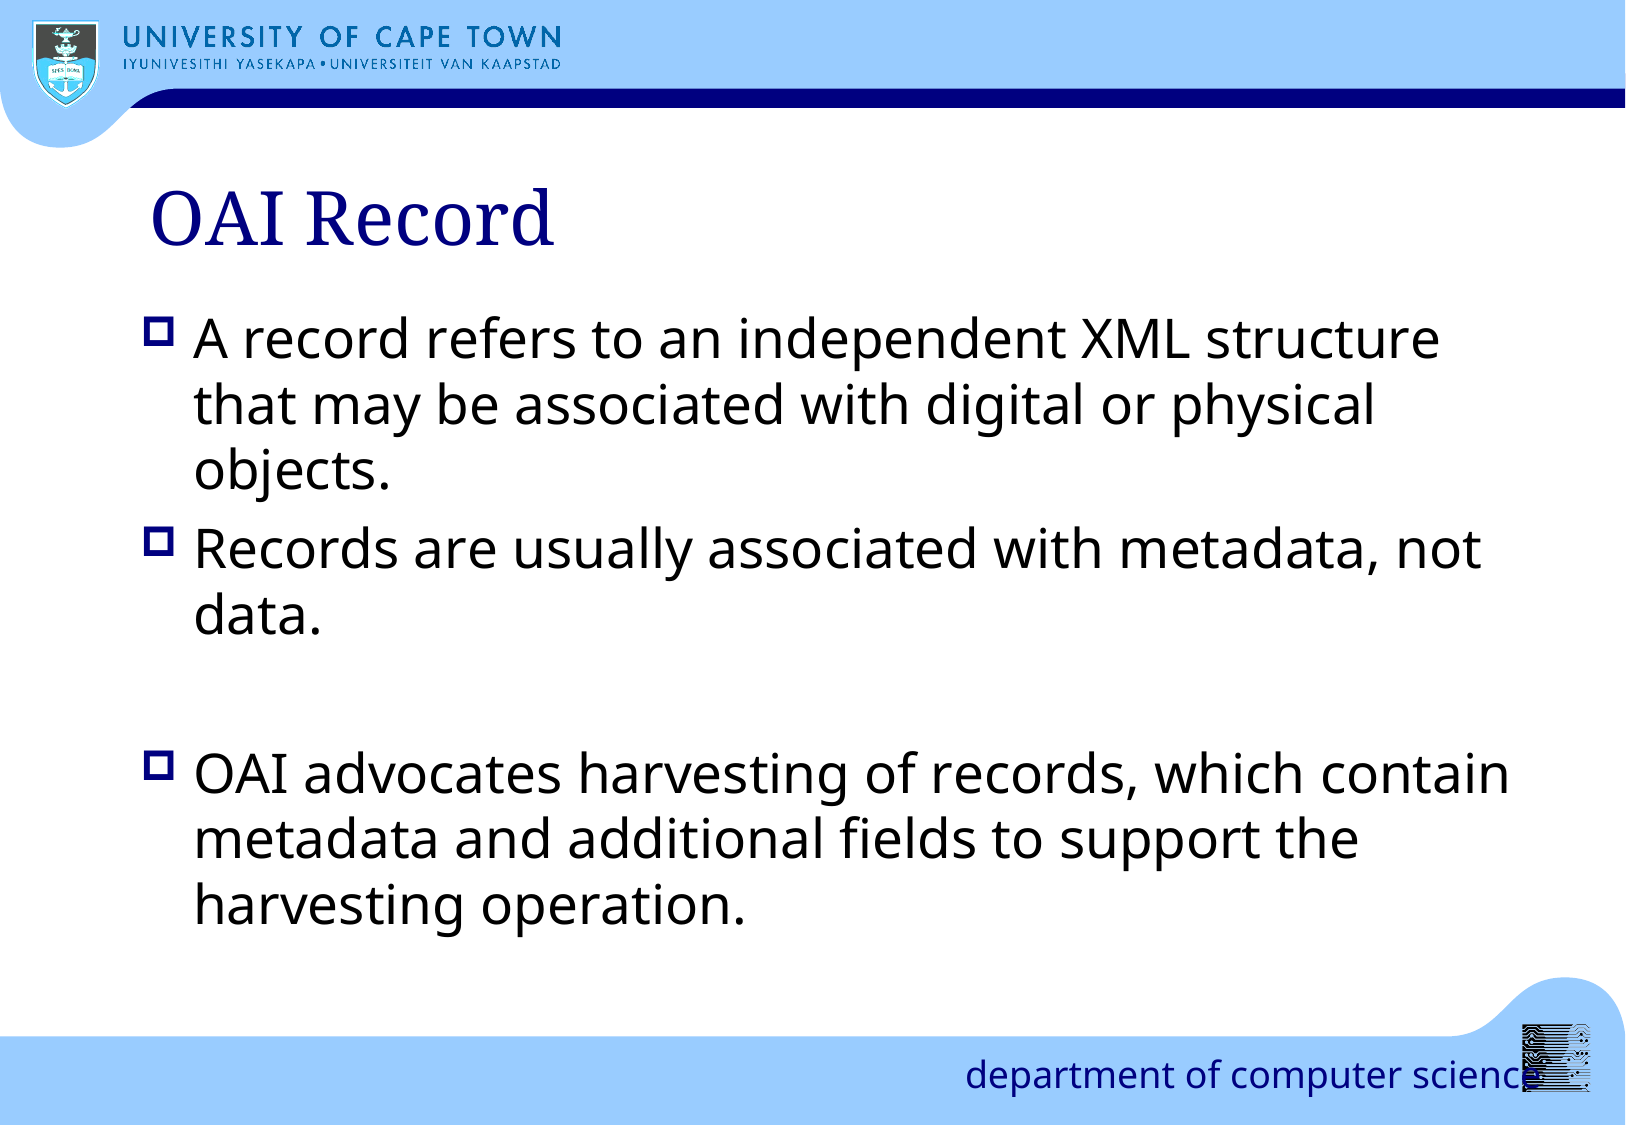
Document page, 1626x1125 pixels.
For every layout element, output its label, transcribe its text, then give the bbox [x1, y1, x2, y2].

picture [1522, 1024, 1591, 1092]
picture [1526, 1070, 1536, 1076]
title OAI Record [134, 140, 1571, 268]
picture [120, 23, 563, 71]
list A record refers to an independent XML structure that may be associated with digital or physical objects. Records are usually associated with metadata, not data. OAI advocates harvesting of records, which contain metadata and additional fields to support the harvesting operation. [125, 296, 1570, 949]
